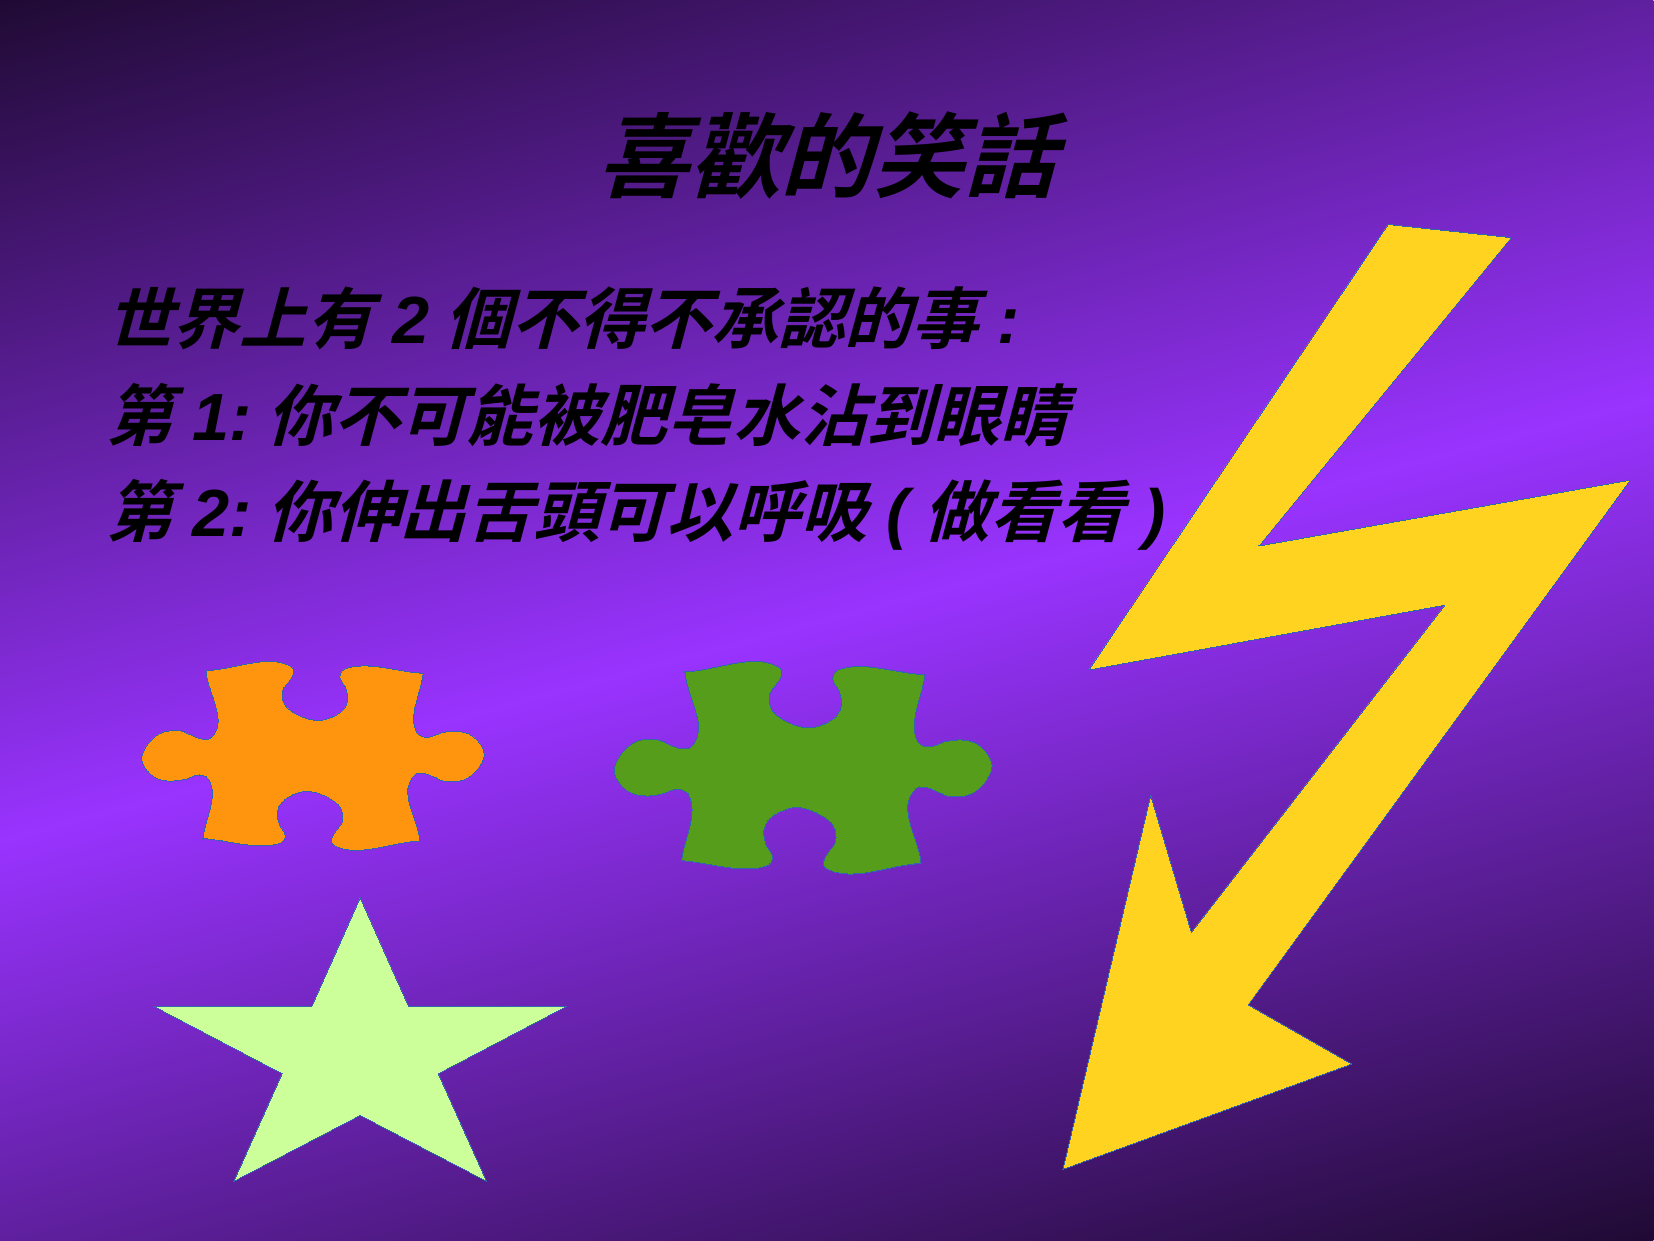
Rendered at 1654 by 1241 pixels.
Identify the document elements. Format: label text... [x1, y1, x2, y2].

text_box [141, 661, 485, 851]
text_box [153, 897, 567, 1182]
title 喜歡的笑話 [82, 47, 1571, 255]
text_box [614, 661, 993, 875]
subtitle 世界上有2個不得不承認的事: 第1:你不可能被肥皂水沾到眼睛 第2:你伸出舌頭可以呼吸(做看看) [106, 200, 1595, 1241]
text_box [1062, 224, 1630, 1170]
